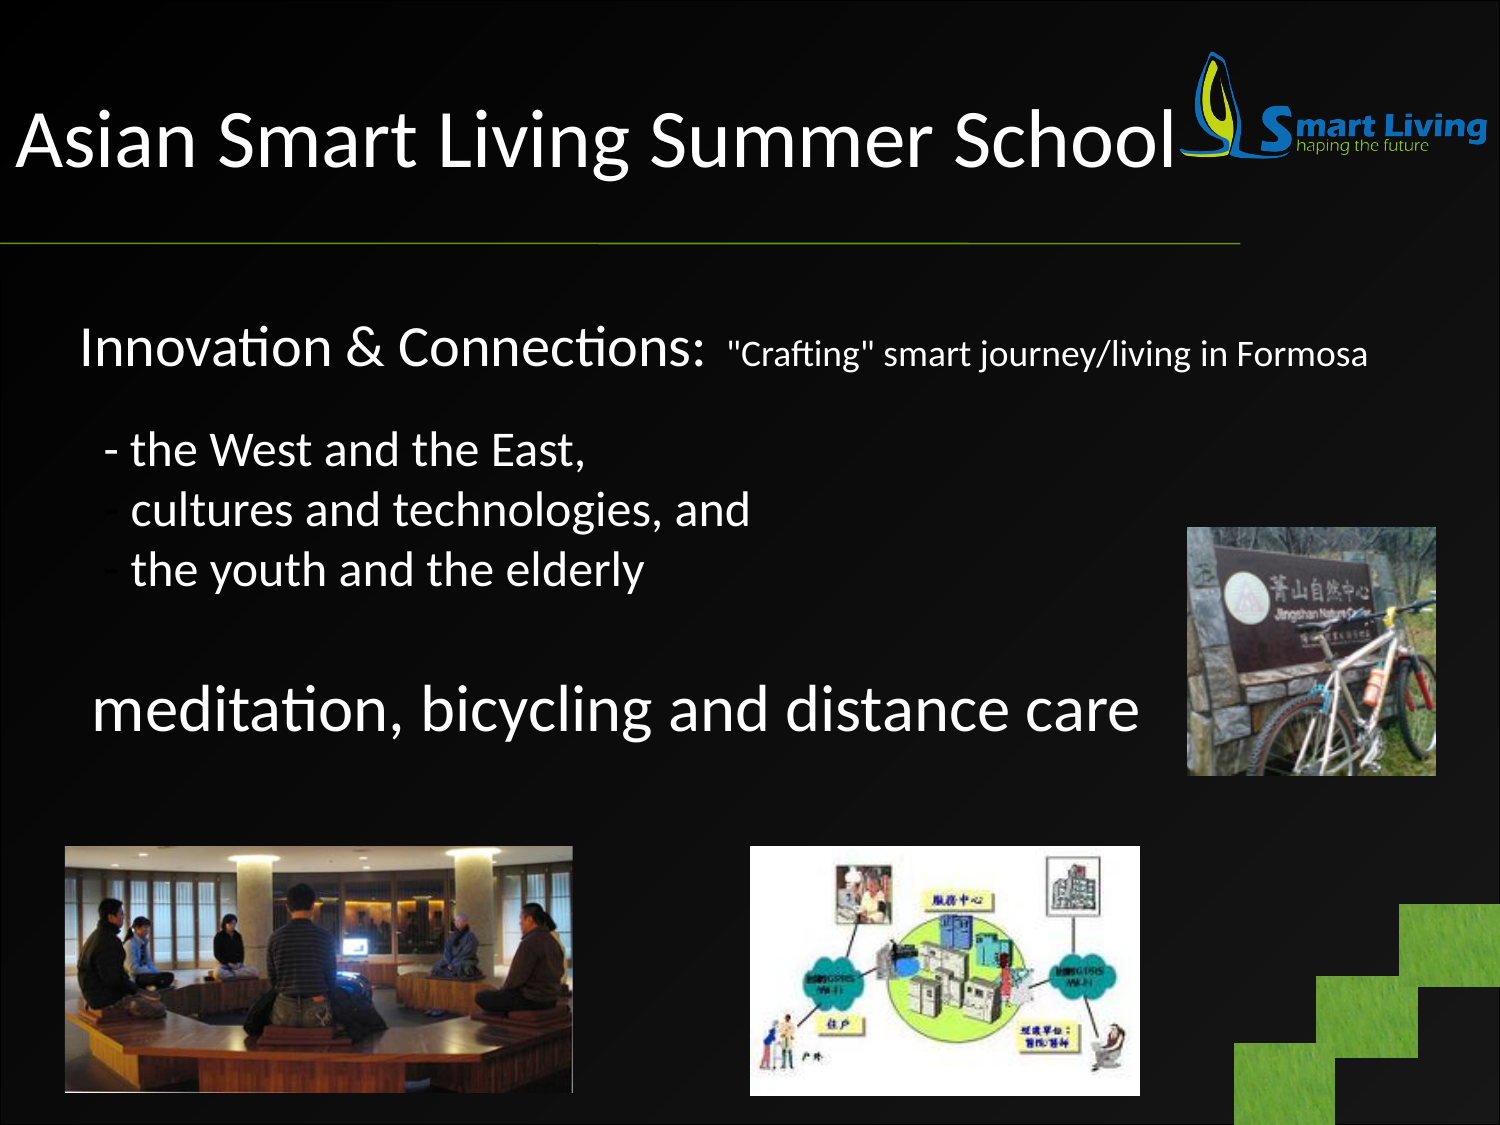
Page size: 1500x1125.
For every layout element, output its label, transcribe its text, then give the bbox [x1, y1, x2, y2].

text_box Asian Smart Living Summer School [0, 76, 1194, 191]
text_box - the West and the East, cultures and technologies, and the youth and the elderly [88, 409, 778, 604]
picture [64, 846, 573, 1093]
picture [1187, 527, 1436, 776]
picture [750, 846, 1140, 1096]
text_box meditation, bicycling and distance care [77, 657, 1172, 752]
text_box Innovation & Connections: "Crafting" smart journey/living in Formosa [65, 275, 1411, 390]
